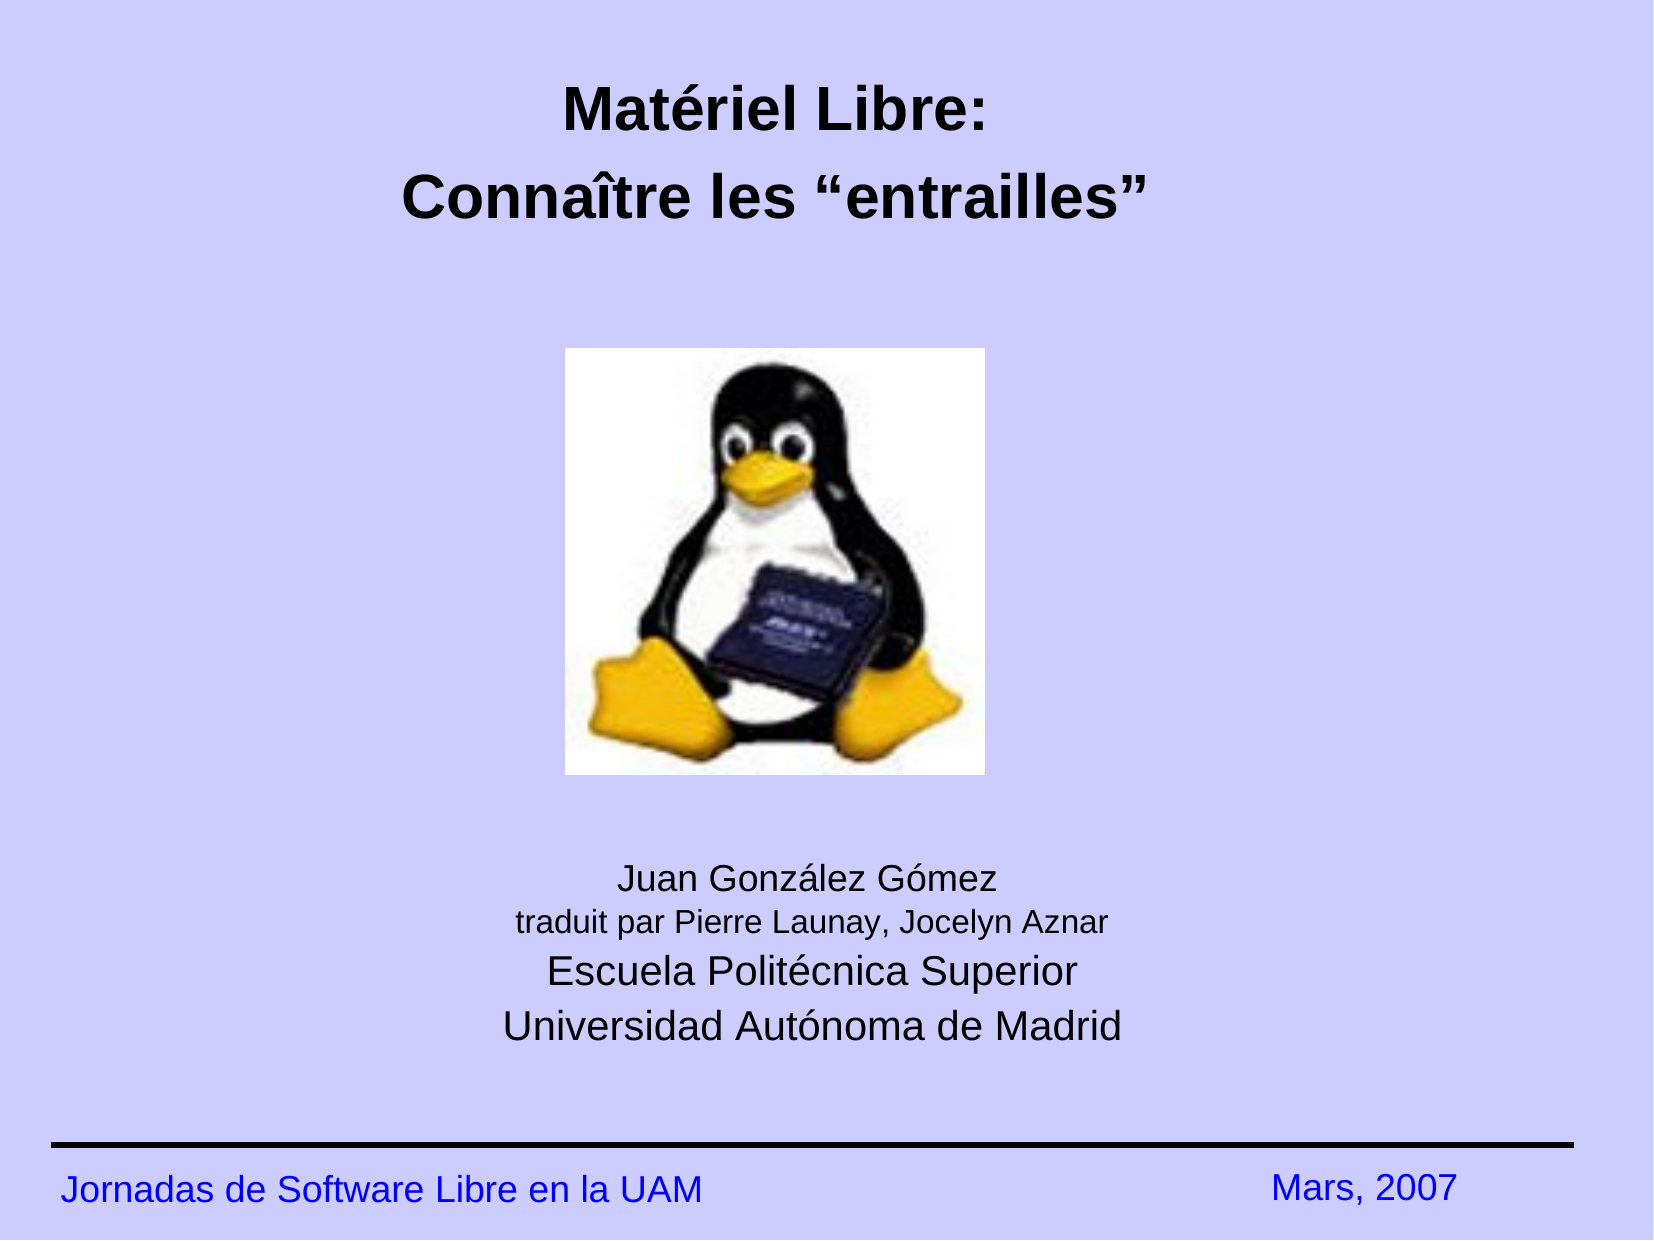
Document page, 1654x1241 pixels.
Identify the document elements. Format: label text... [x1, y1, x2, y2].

title Matériel Libre: Connaître les “entrailles” [138, 44, 1414, 244]
picture [565, 348, 985, 775]
text_box Juan González Gómez traduit par Pierre Launay, Jocelyn Aznar Escuela Politécnica Superior Universidad Autónoma de Madrid [162, 849, 1388, 1106]
text_box Jornadas de Software Libre en la UAM [60, 1168, 754, 1212]
text_box Mars, 2007 [1270, 1166, 1567, 1210]
